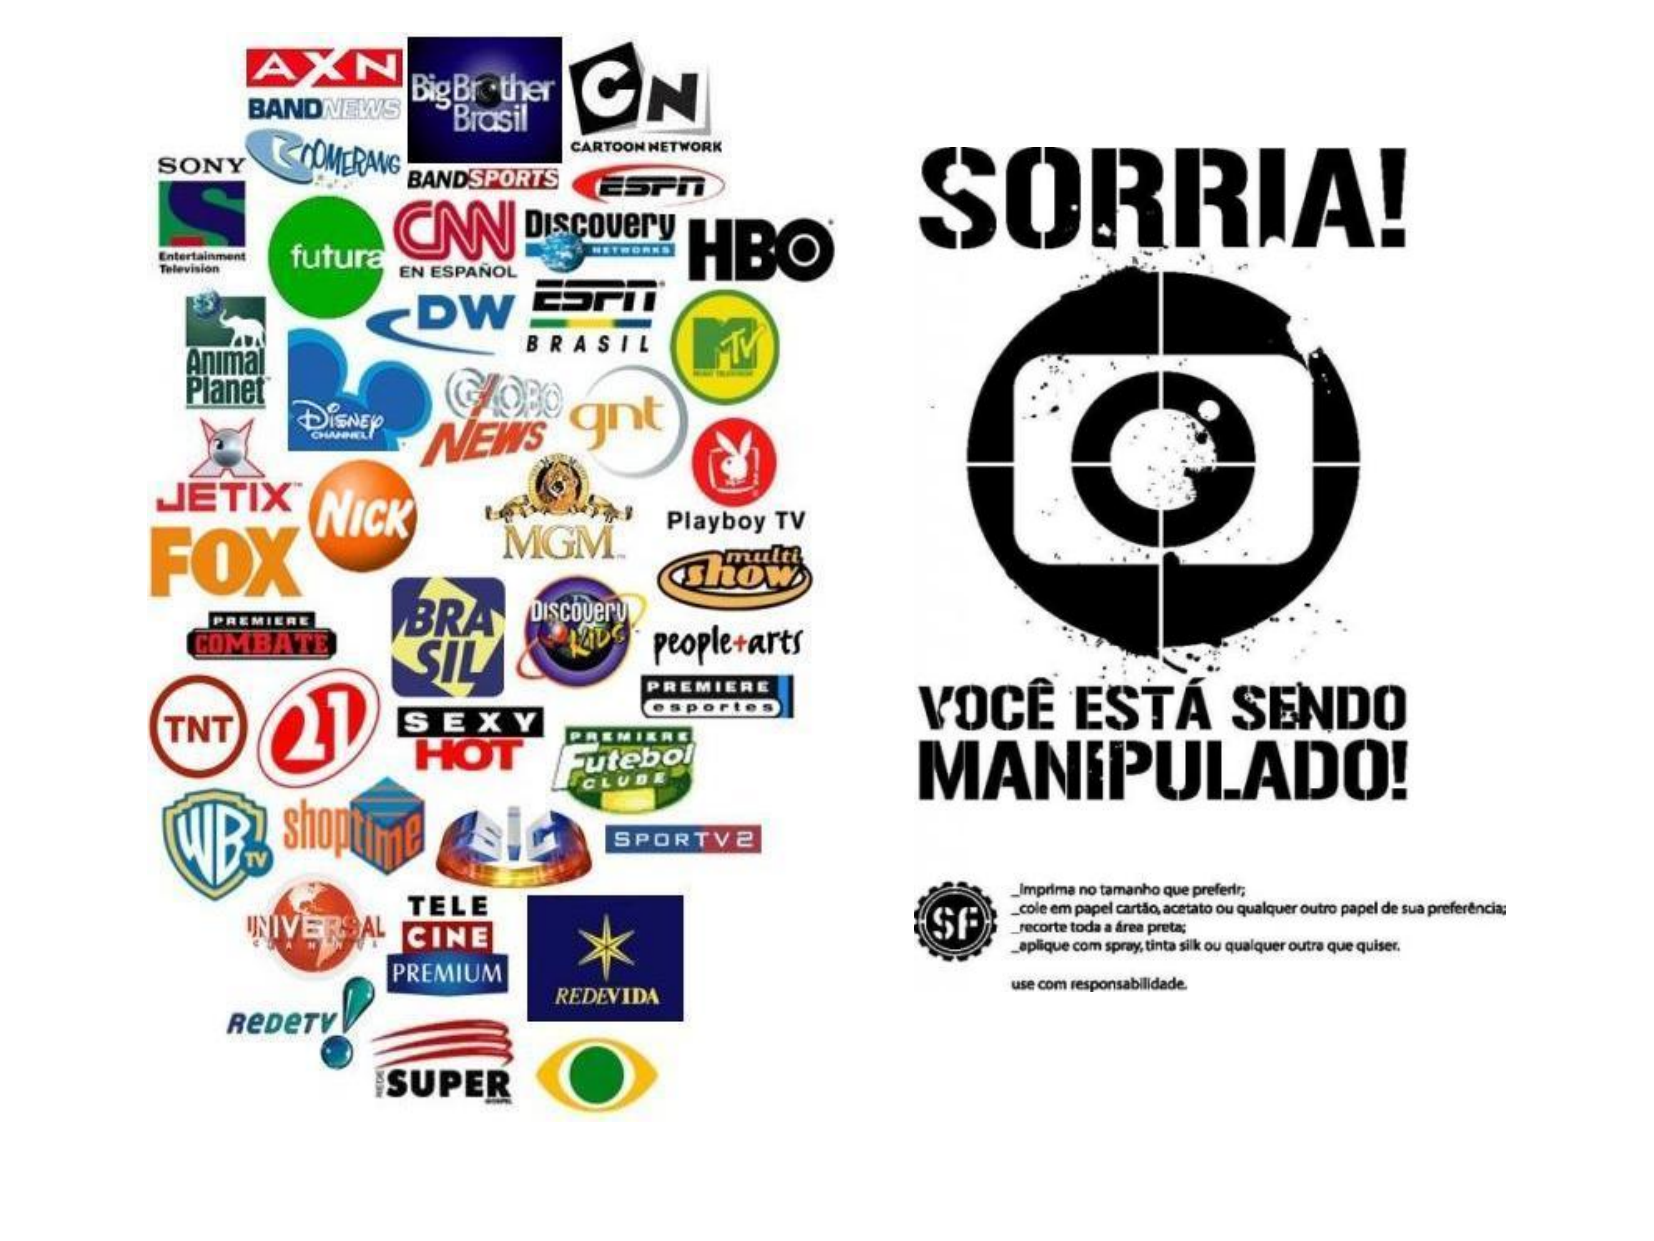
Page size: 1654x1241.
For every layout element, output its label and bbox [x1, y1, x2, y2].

picture [914, 147, 1506, 992]
picture [147, 32, 840, 1123]
